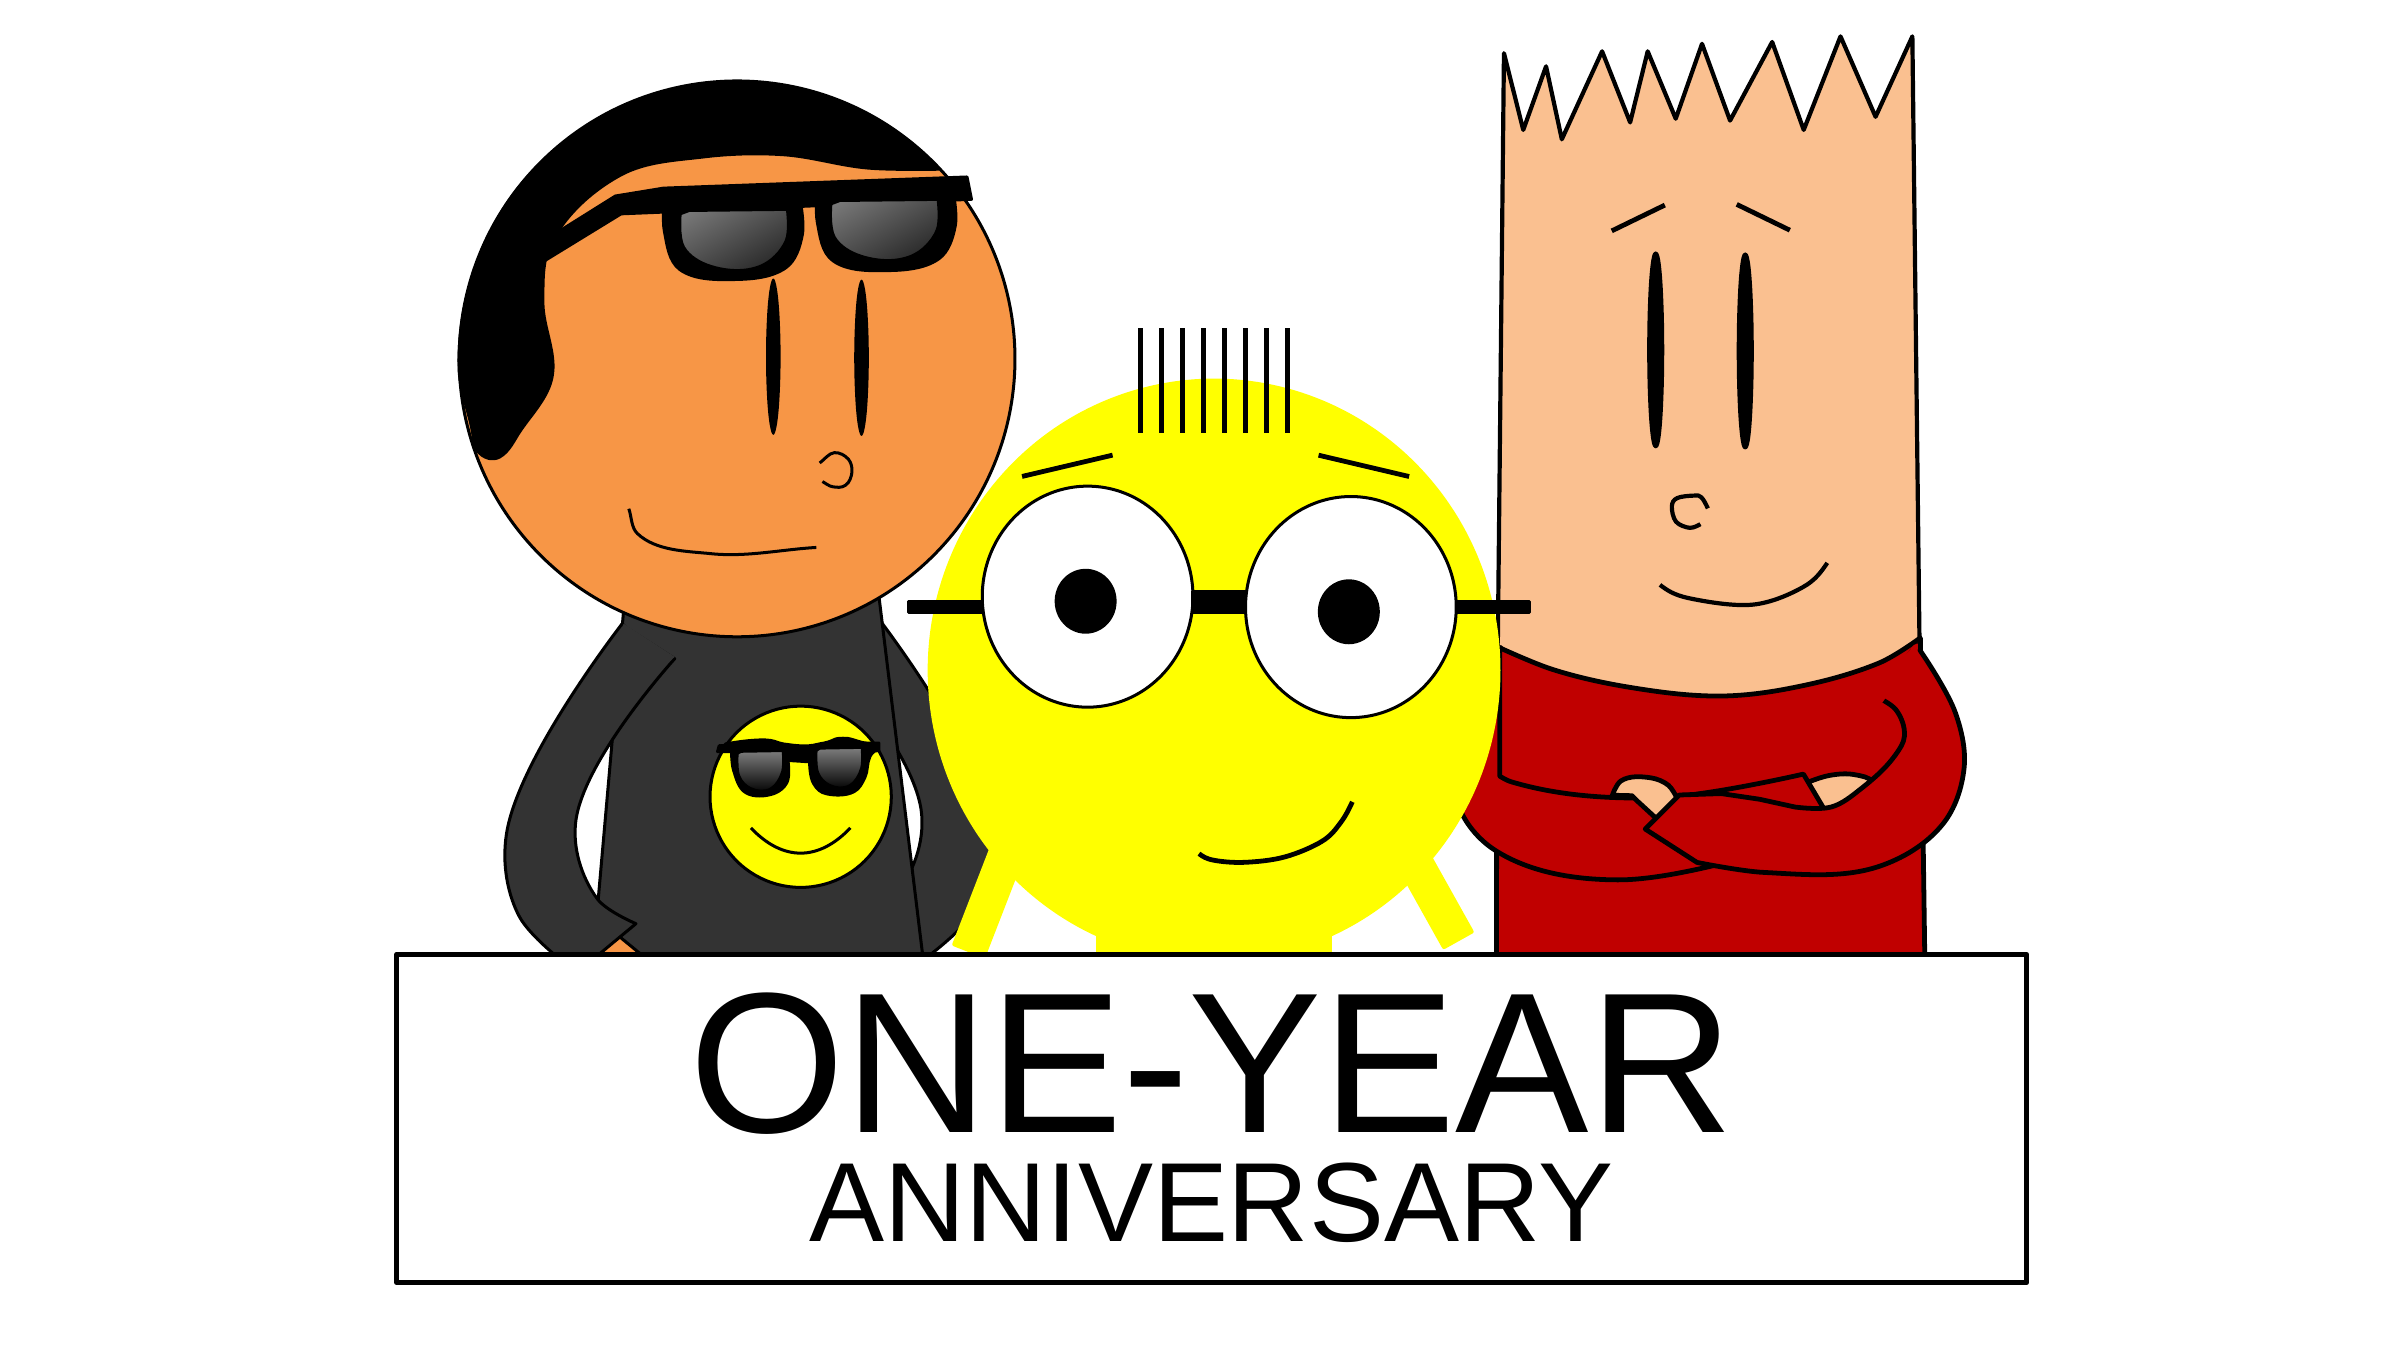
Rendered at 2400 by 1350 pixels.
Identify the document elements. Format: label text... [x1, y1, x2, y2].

text_box [396, 36, 2027, 1283]
text_box ONE-YEAR [674, 943, 1750, 1183]
text_box ANNIVERSARY [794, 1131, 1629, 1273]
